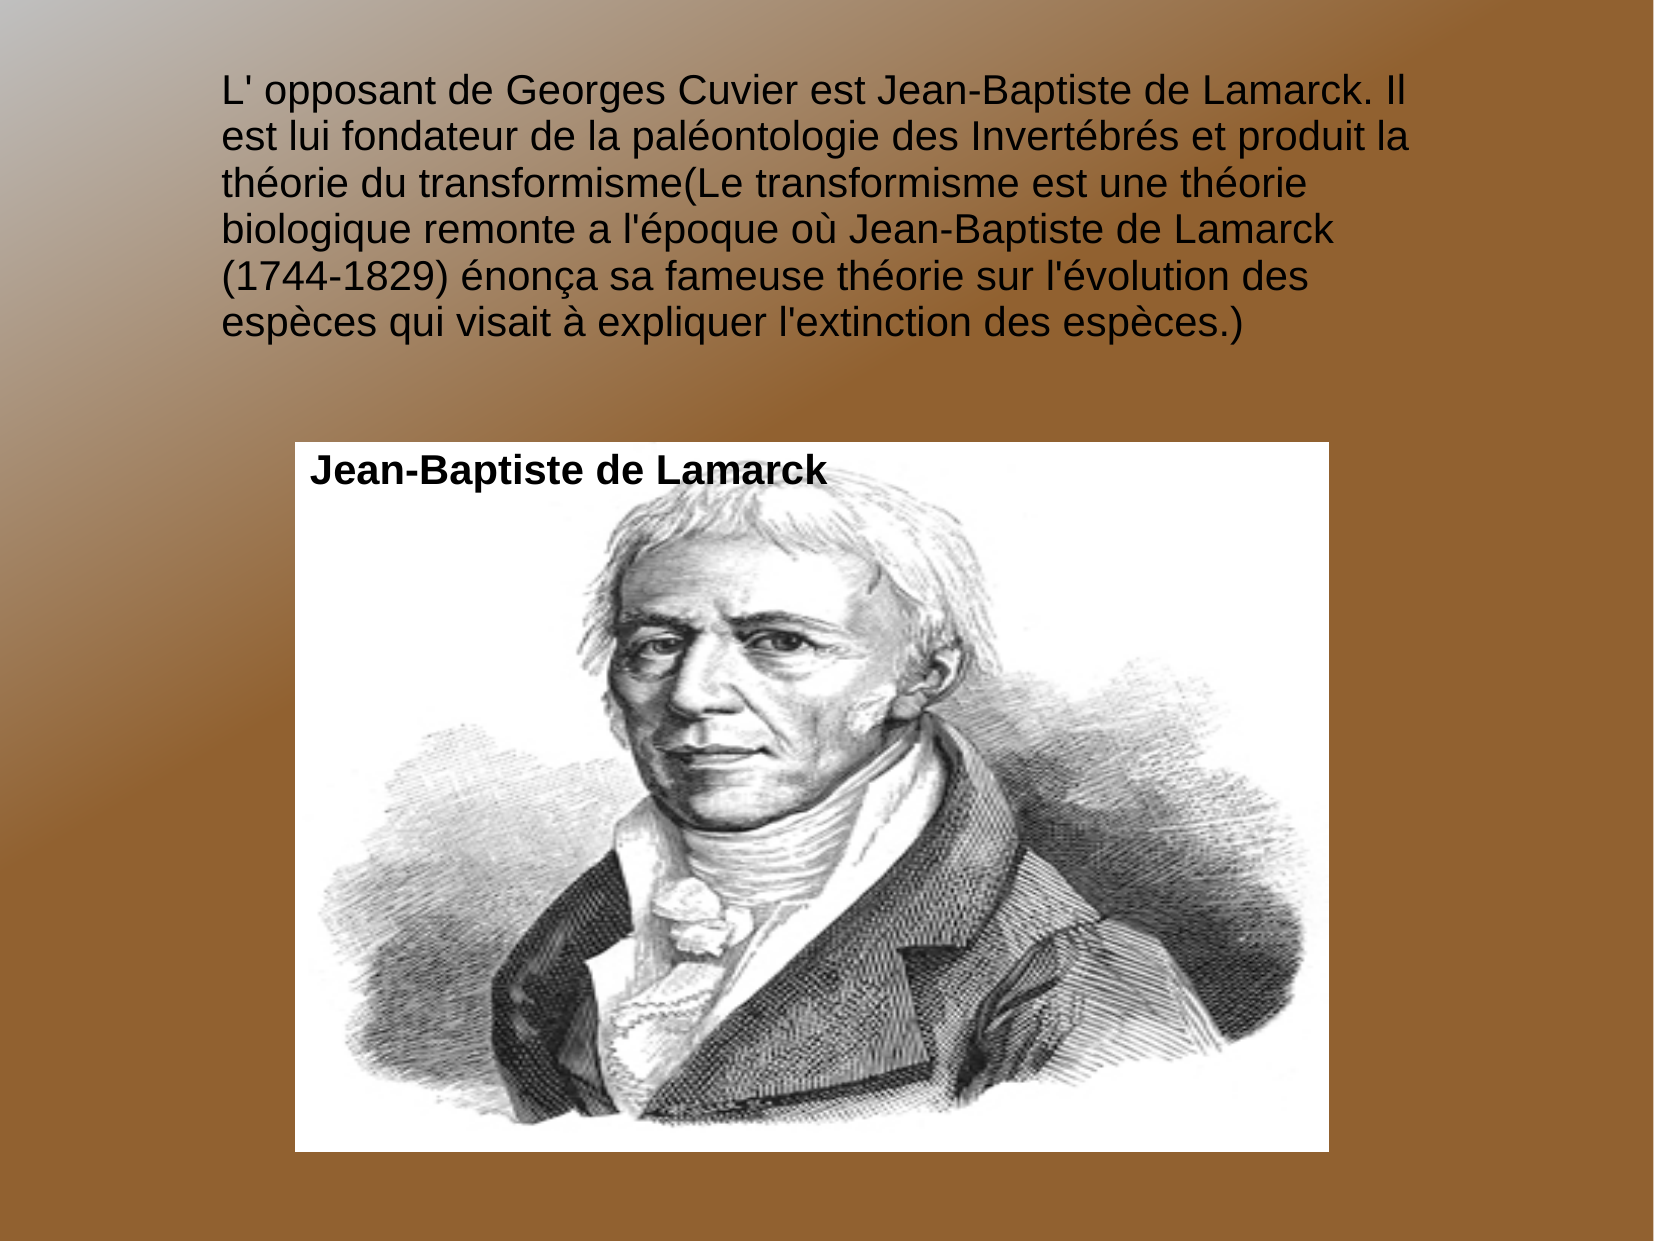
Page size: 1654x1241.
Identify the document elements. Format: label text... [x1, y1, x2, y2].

text_box L' opposant de Georges Cuvier est Jean-Baptiste de Lamarck. Il est lui fondateur de la paléontologie des Invertébrés et produit la théorie du transformisme(Le transformisme est une théorie biologique remonte a l'époque où Jean-Baptiste de Lamarck (1744-1829) énonça sa fameuse théorie sur l'évolution des espèces qui visait à expliquer l'extinction des espèces.) [206, 59, 1447, 355]
text_box Jean-Baptiste de Lamarck [295, 439, 1329, 532]
picture [295, 532, 1329, 1152]
